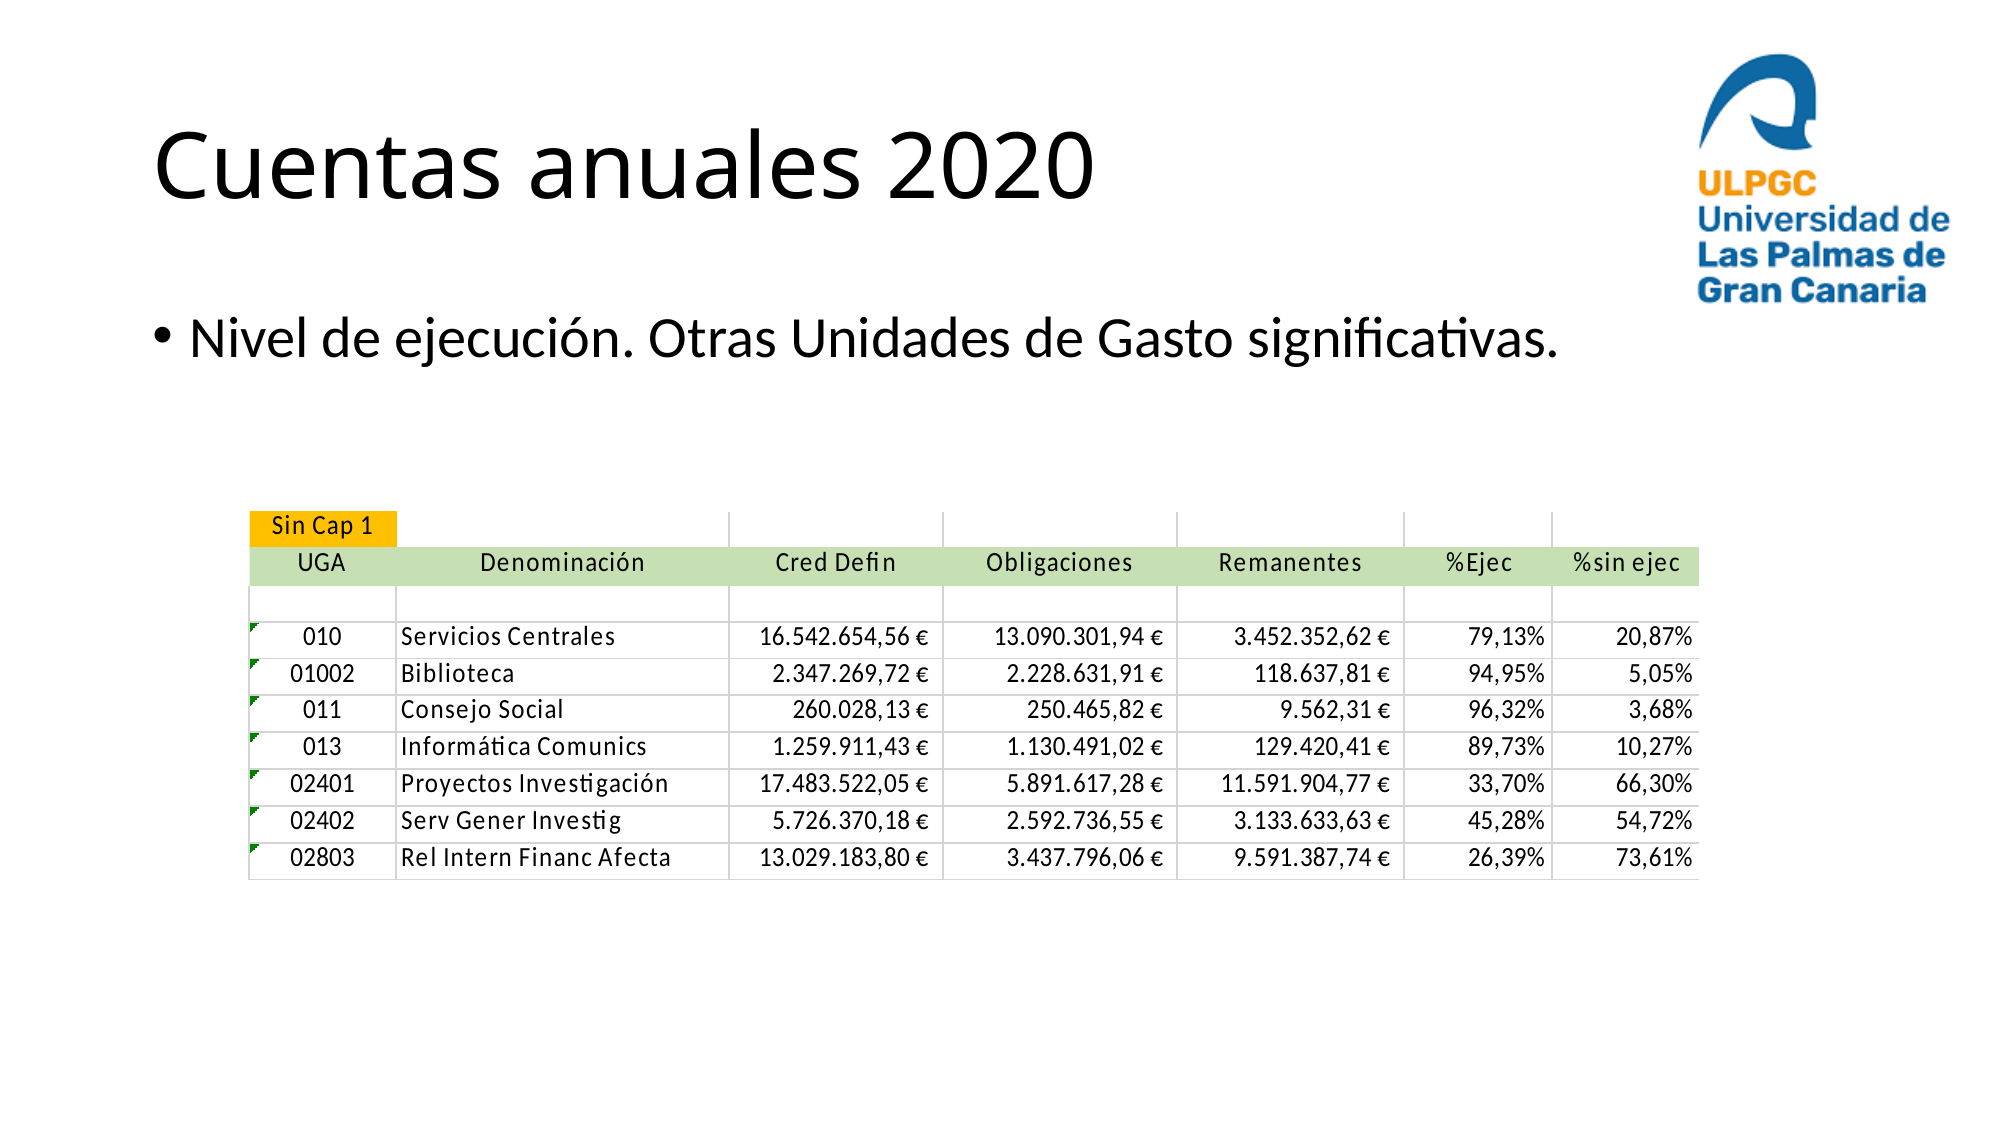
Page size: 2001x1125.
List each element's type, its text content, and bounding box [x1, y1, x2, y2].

picture [1648, 4, 2000, 355]
list Nivel de ejecución. Otras Unidades de Gasto significativas. [137, 299, 1863, 1014]
chart [247, 509, 1701, 882]
title Cuentas anuales 2020 [137, 59, 1648, 278]
